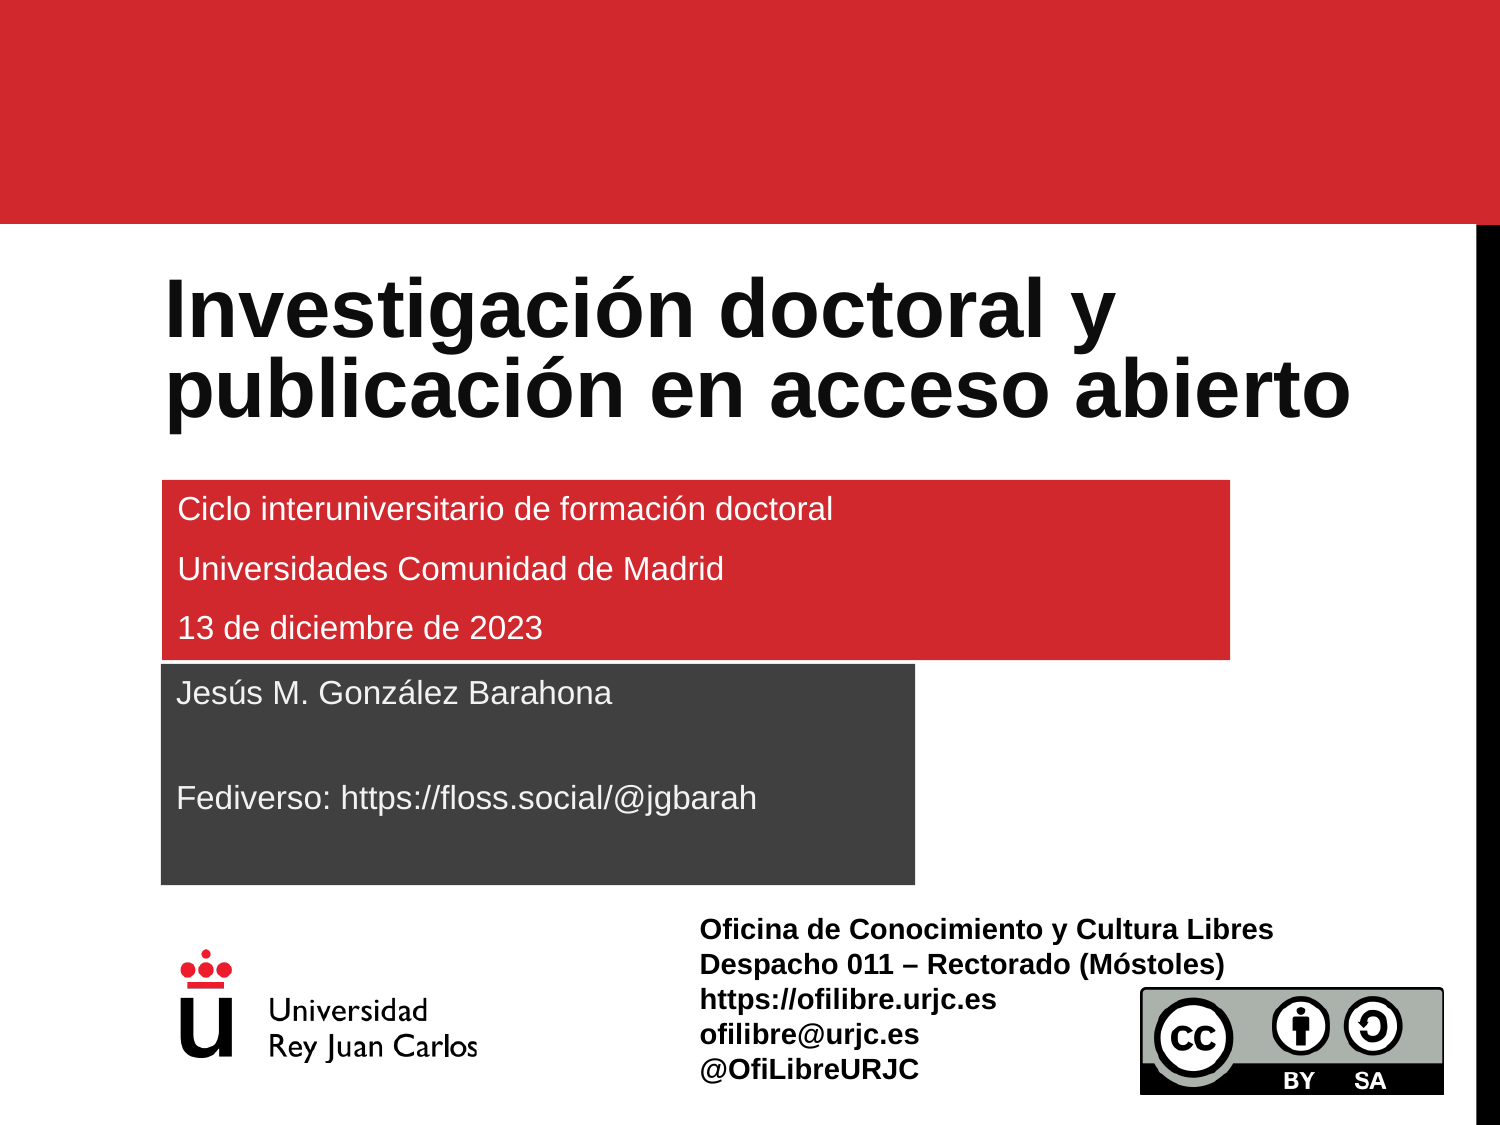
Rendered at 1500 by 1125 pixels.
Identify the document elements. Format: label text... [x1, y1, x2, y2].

picture [1140, 987, 1444, 1096]
text_box Oficina de Conocimiento y Cultura Libres Despacho 011 – Rectorado (Móstoles) https://ofilibre.urjc.es ofilibre@urjc.es @OfiLibreURJC [684, 902, 1306, 1097]
text_box Ciclo interuniversitario de formación doctoral Universidades Comunidad de Madrid 13 de diciembre de 2023 [162, 479, 1231, 661]
text_box [0, 0, 1500, 224]
text_box Jesús M. González Barahona Fediverso: https://floss.social/@jgbarah [160, 663, 916, 886]
picture [180, 949, 477, 1063]
text_box Investigación doctoral y publicación en acceso abierto [149, 179, 1382, 521]
